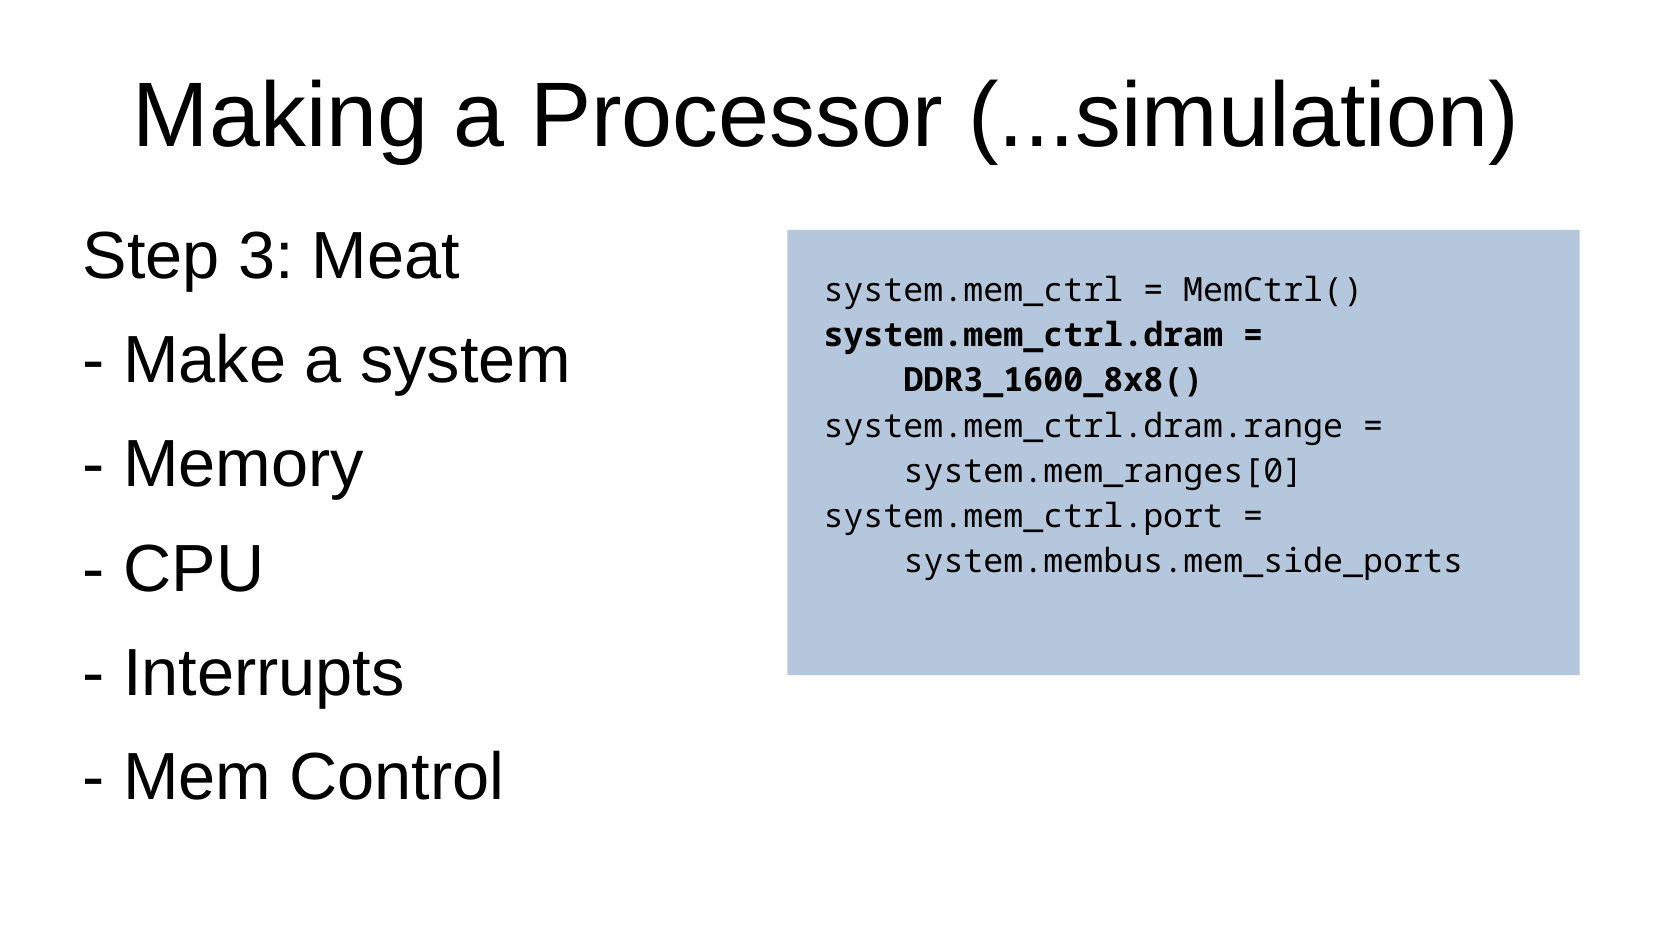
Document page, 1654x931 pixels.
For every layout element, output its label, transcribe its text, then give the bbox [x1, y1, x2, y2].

text_box system.mem_ctrl = MemCtrl() system.mem_ctrl.dram = DDR3_1600_8x8() system.mem_ctrl.dram.range = system.mem_ranges[0] system.mem_ctrl.port = system.membus.mem_side_ports [787, 229, 1580, 676]
list Step 3: Meat - Make a system - Memory - CPU - Interrupts - Mem Control [82, 217, 809, 863]
title Making a Processor (...simulation) [82, 37, 1571, 193]
